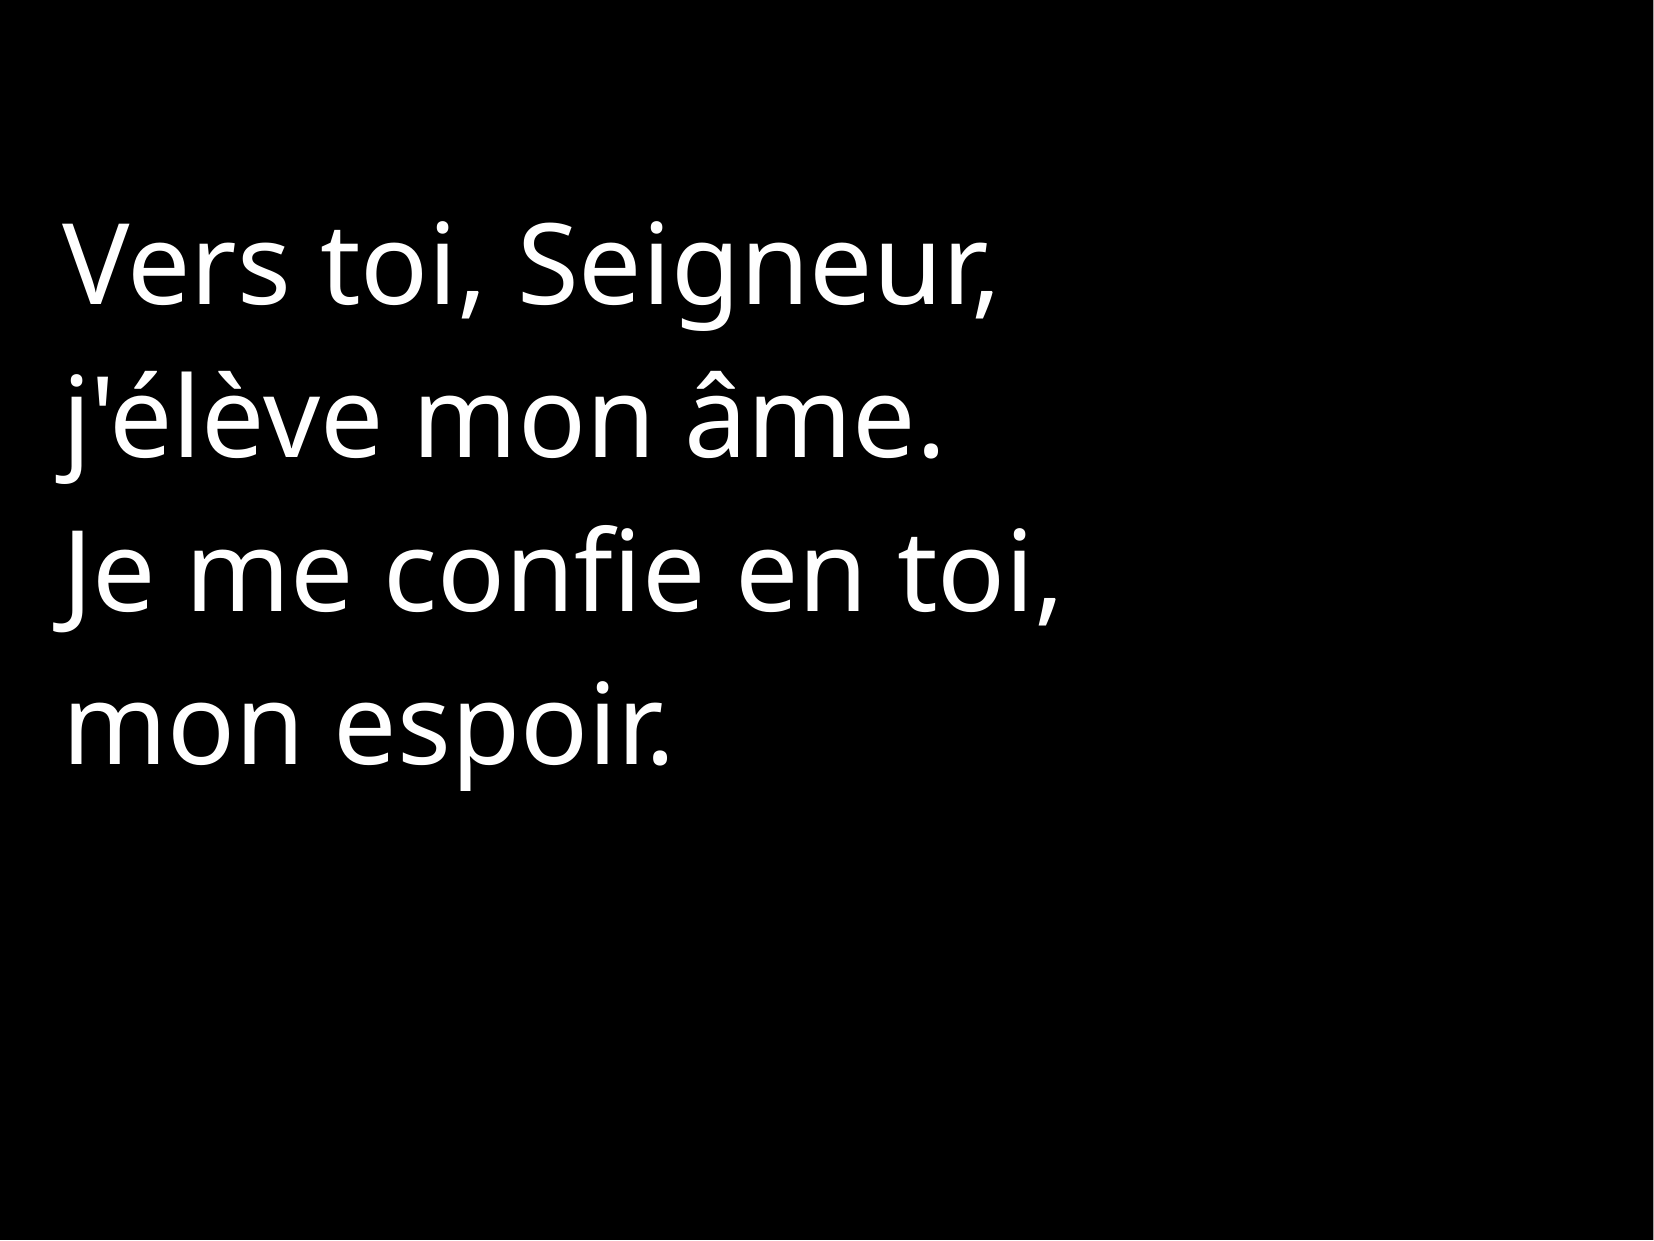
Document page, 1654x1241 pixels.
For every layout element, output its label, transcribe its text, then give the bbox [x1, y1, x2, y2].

text_box Vers toi, Seigneur, j'élève mon âme. Je me confie en toi, mon espoir. [47, 23, 1607, 1193]
